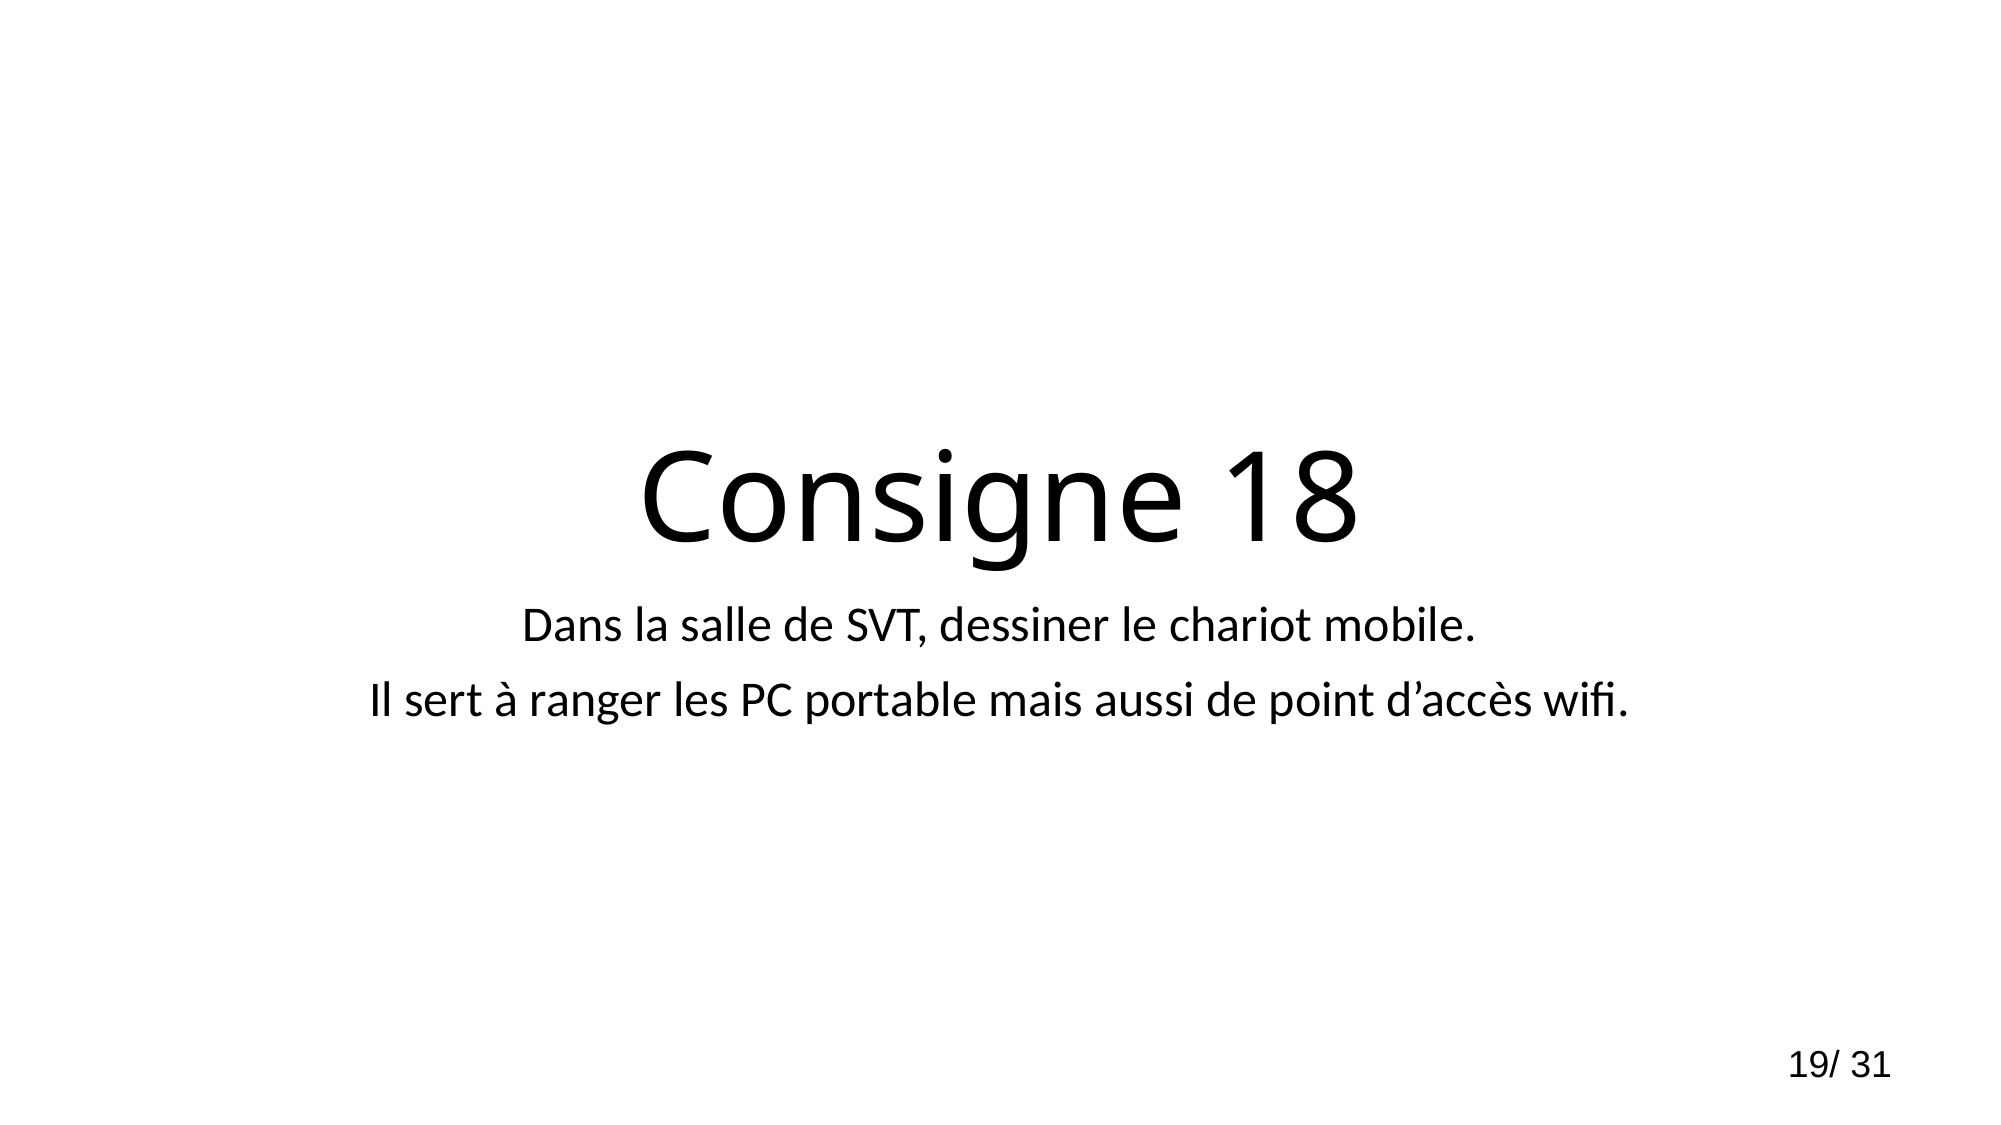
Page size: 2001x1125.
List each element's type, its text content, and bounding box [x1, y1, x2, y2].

text_box 31/ 31 [1830, 1035, 1979, 1093]
title Consigne 18 [249, 184, 1750, 576]
subtitle Dans la salle de SVT, dessiner le chariot mobile. Il sert à ranger les PC portable mais aussi de point d’accès wifi. [249, 590, 1750, 863]
